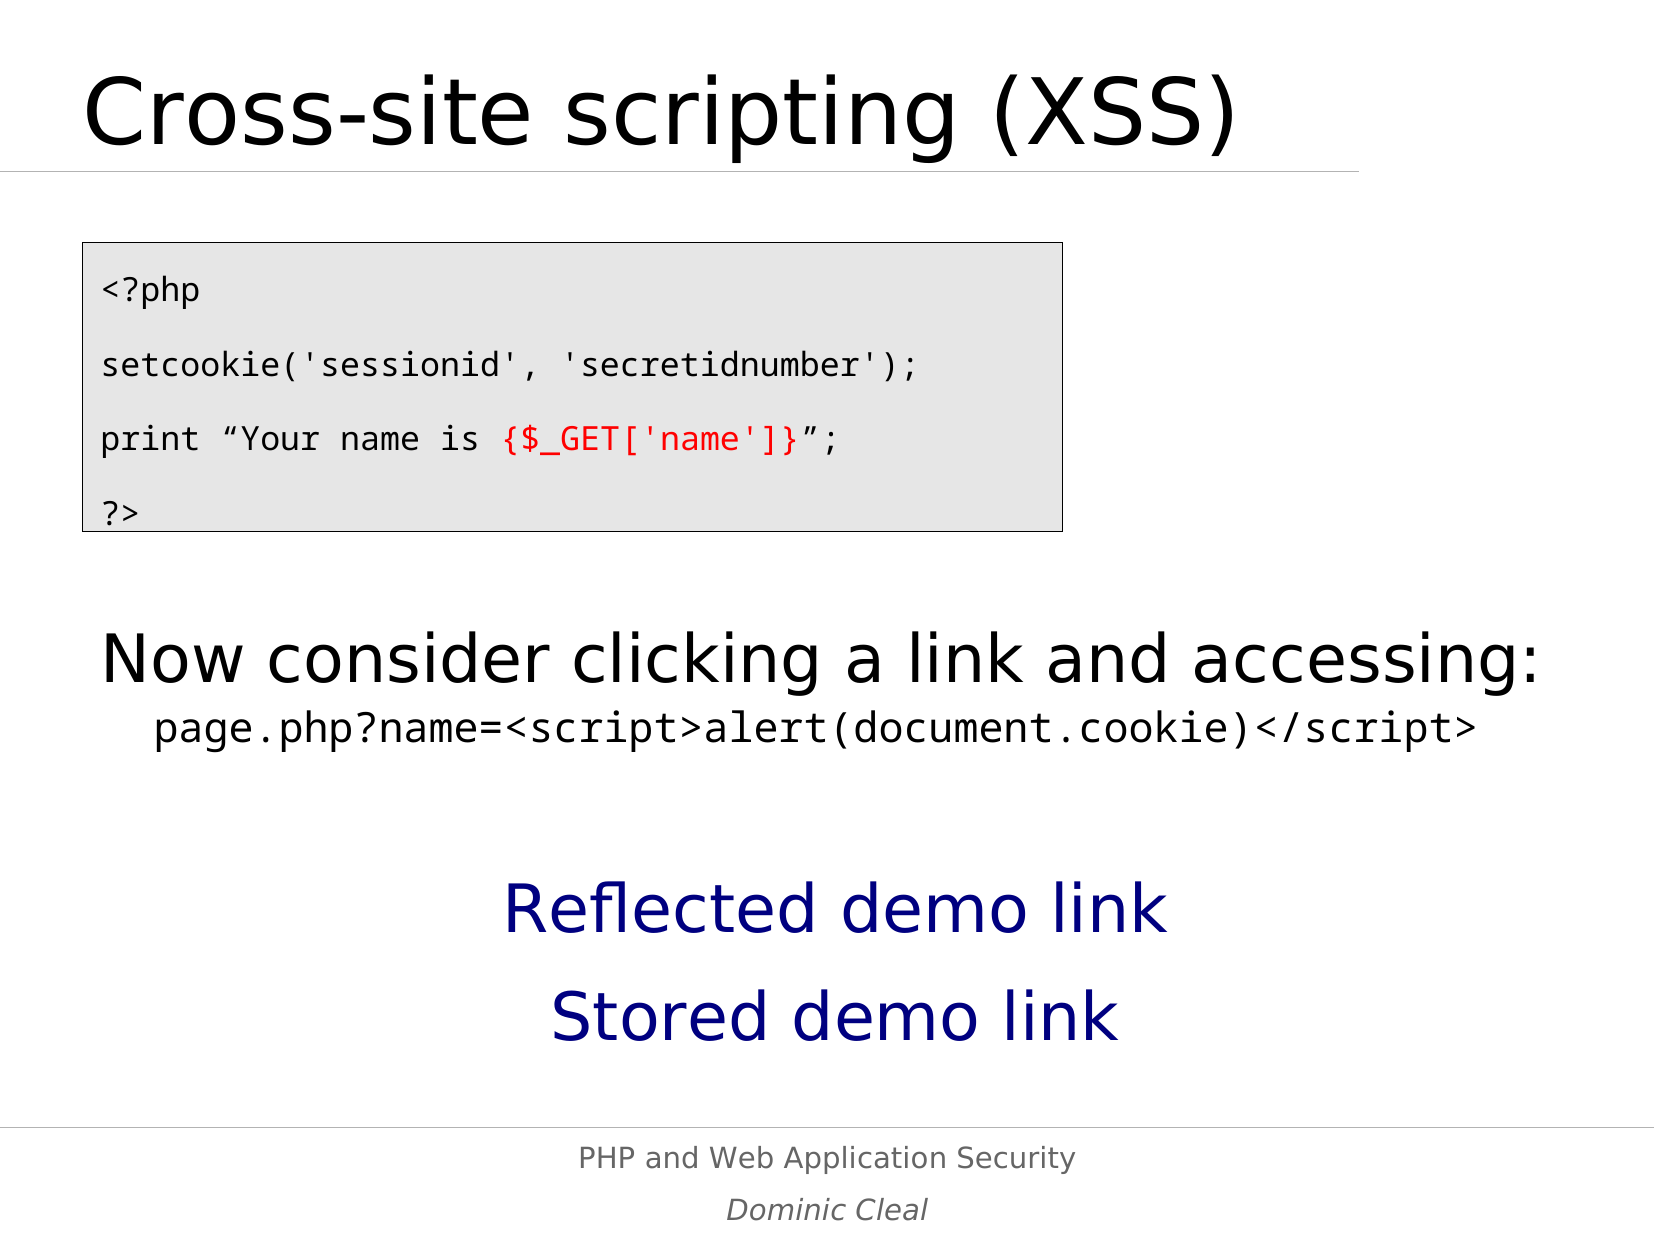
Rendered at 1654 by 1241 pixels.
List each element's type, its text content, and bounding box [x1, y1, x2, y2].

text_box [82, 242, 1063, 265]
title Cross-site scripting (XSS) [82, 56, 1571, 170]
list Now consider clicking a link and accessing: page.php?name=<script>alert(document.cookie)</script> Reflected demo link Stored demo link [82, 620, 1571, 1093]
list <?php setcookie('sessionid', 'secretidnumber'); print “Your name is {$_GET['name']}”; ?> [82, 265, 1571, 532]
